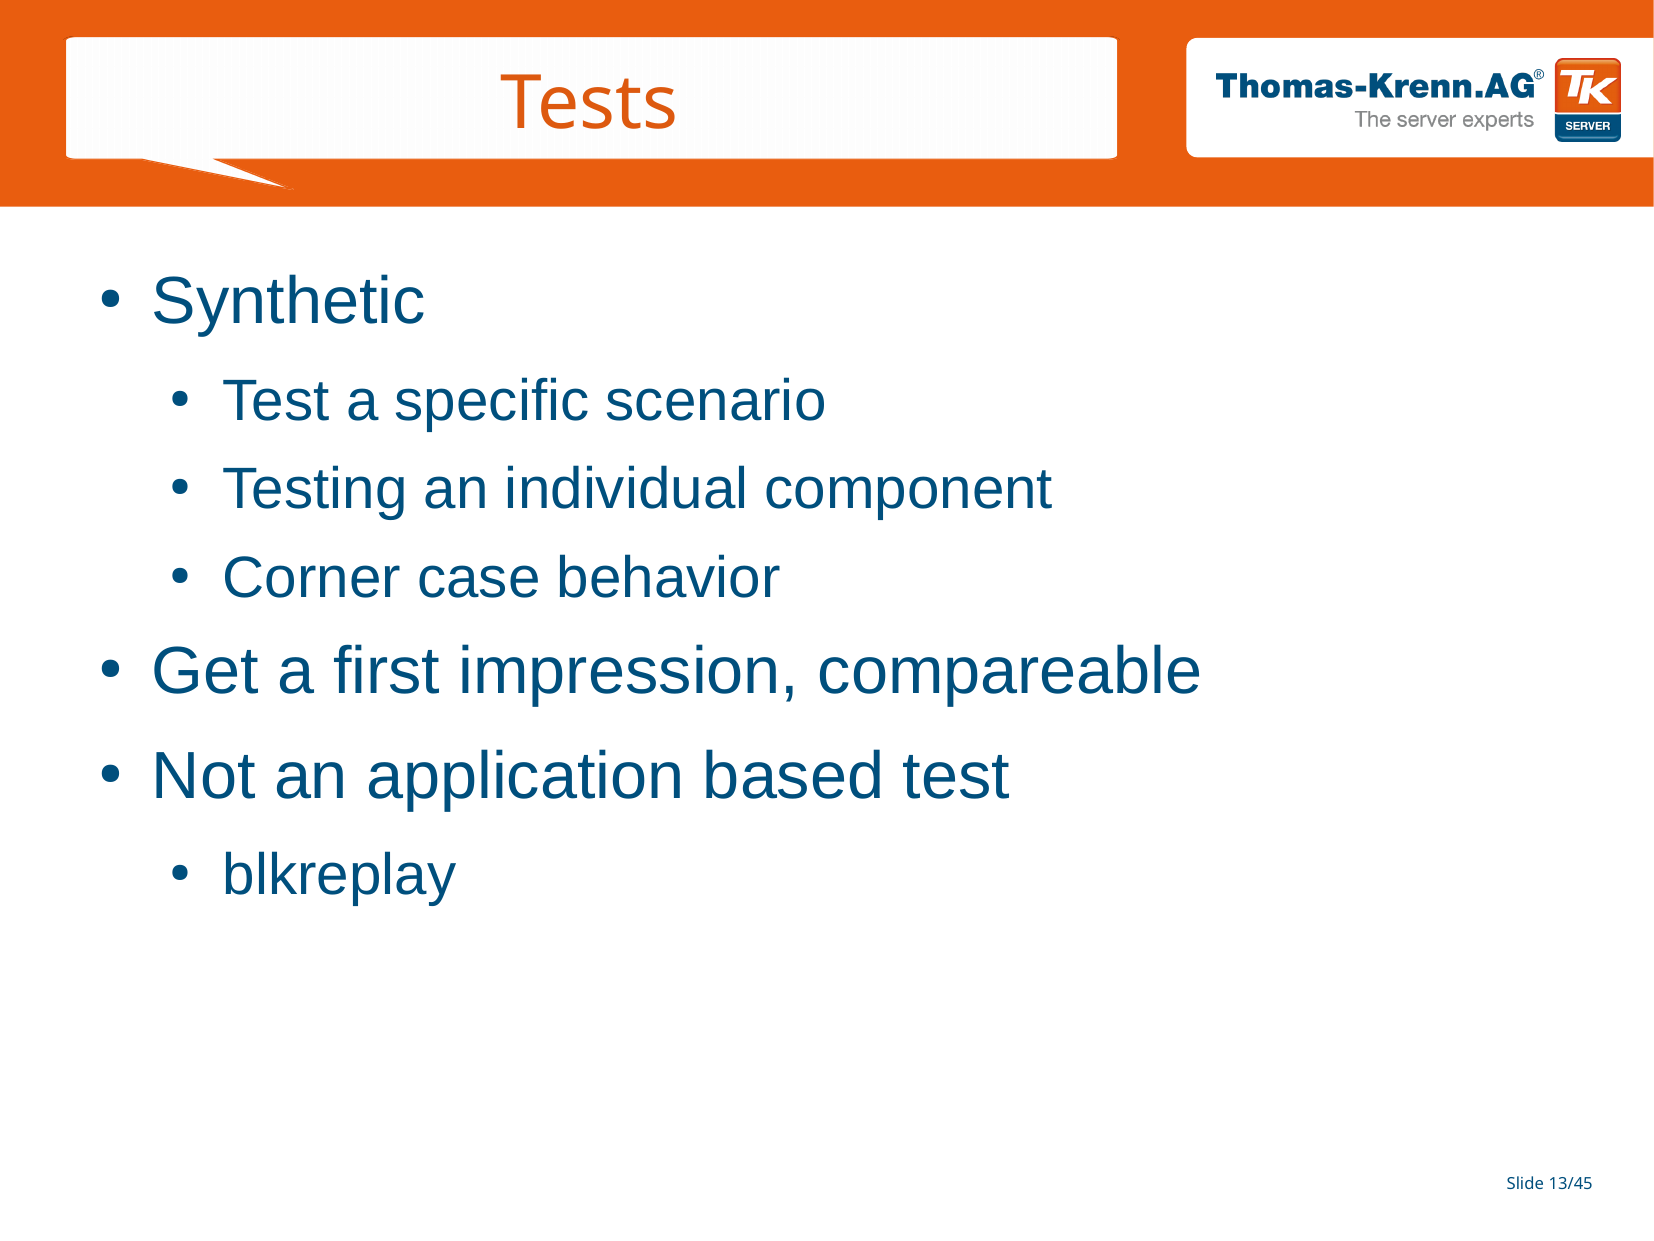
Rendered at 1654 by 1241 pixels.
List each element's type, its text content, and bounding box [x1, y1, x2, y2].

list Synthetic Test a specific scenario Testing an individual component Corner case behavior Get a first impression, compareable Not an application based test blkreplay [81, 263, 1570, 1092]
title Tests [69, 35, 1110, 165]
picture [1216, 58, 1621, 142]
picture [63, 36, 1120, 190]
